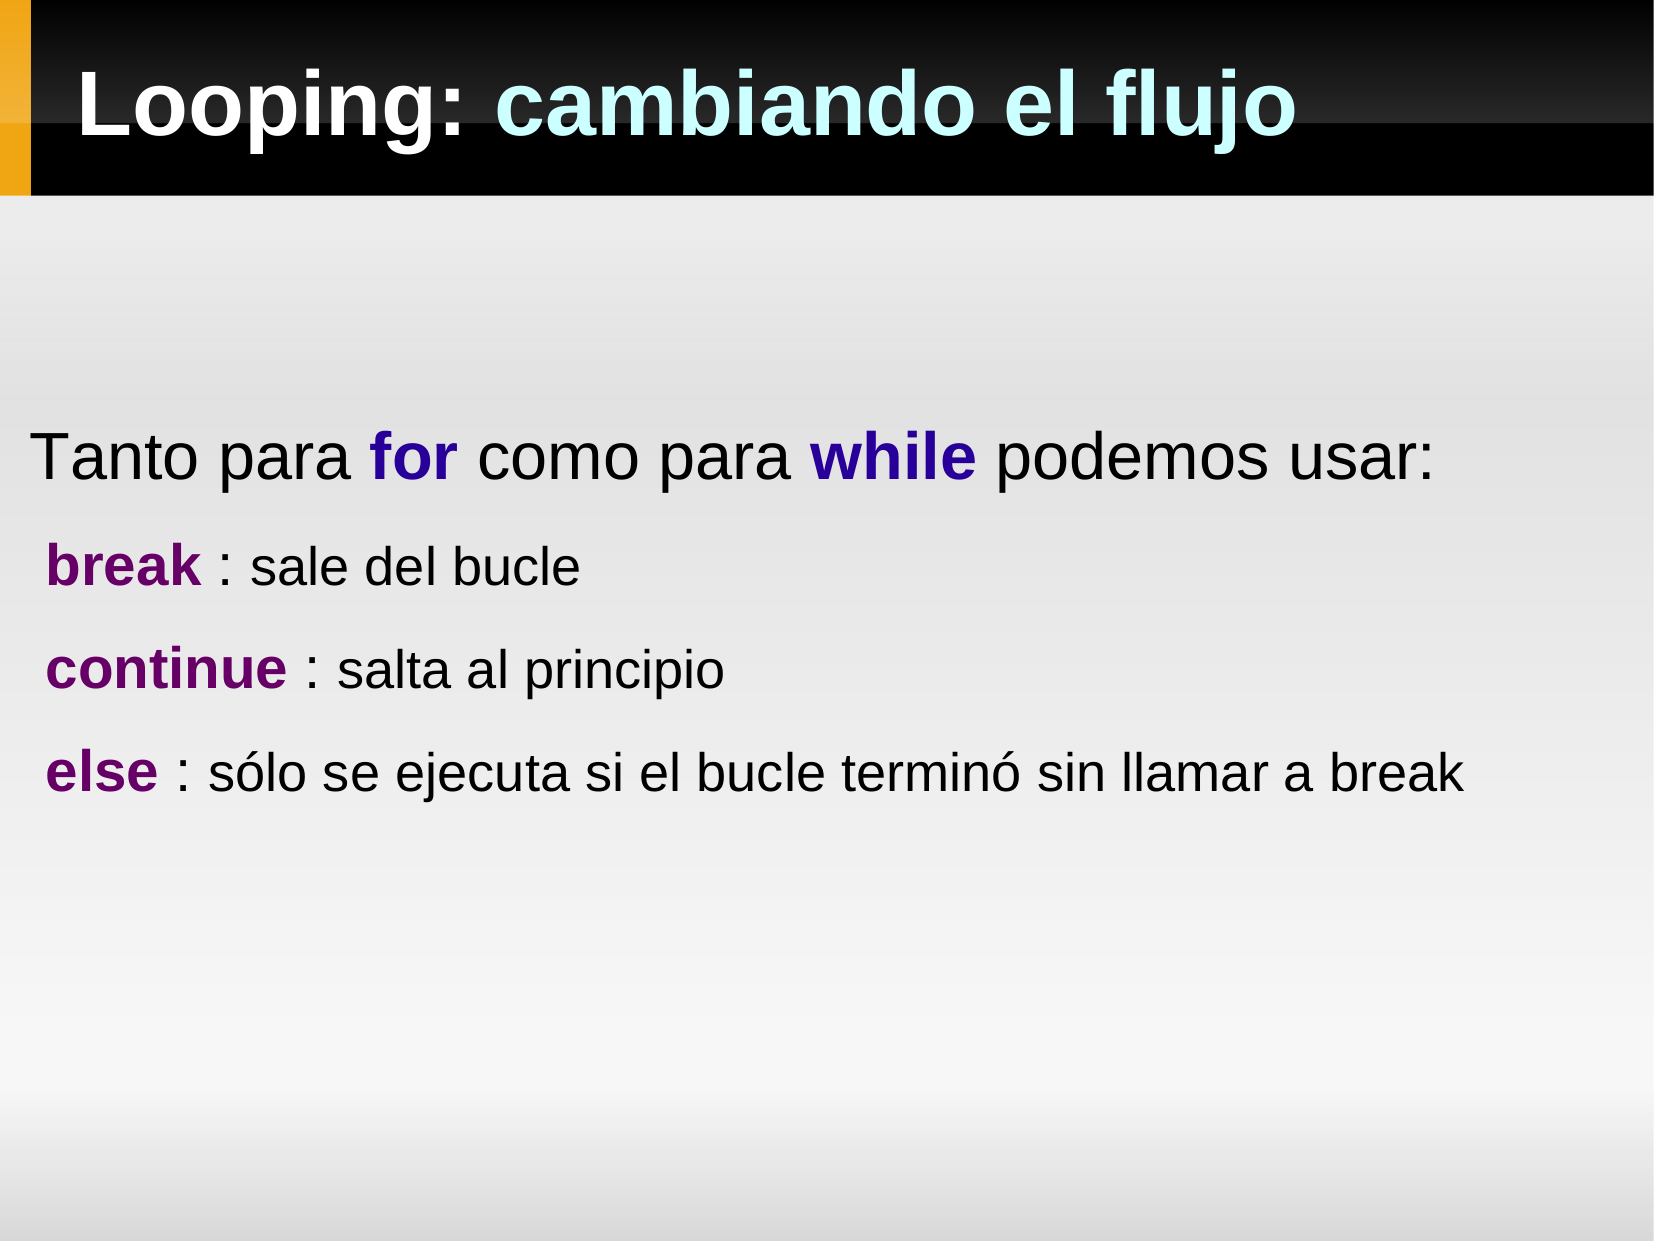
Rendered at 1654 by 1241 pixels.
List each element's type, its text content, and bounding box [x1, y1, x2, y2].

picture [0, 0, 1654, 1241]
title Looping: cambiando el flujo [76, 7, 1565, 200]
subtitle Tanto para for como para while podemos usar: break : sale del bucle continue : salta al principio else : sólo se ejecuta si el bucle terminó sin llamar a break [29, 295, 1625, 1100]
